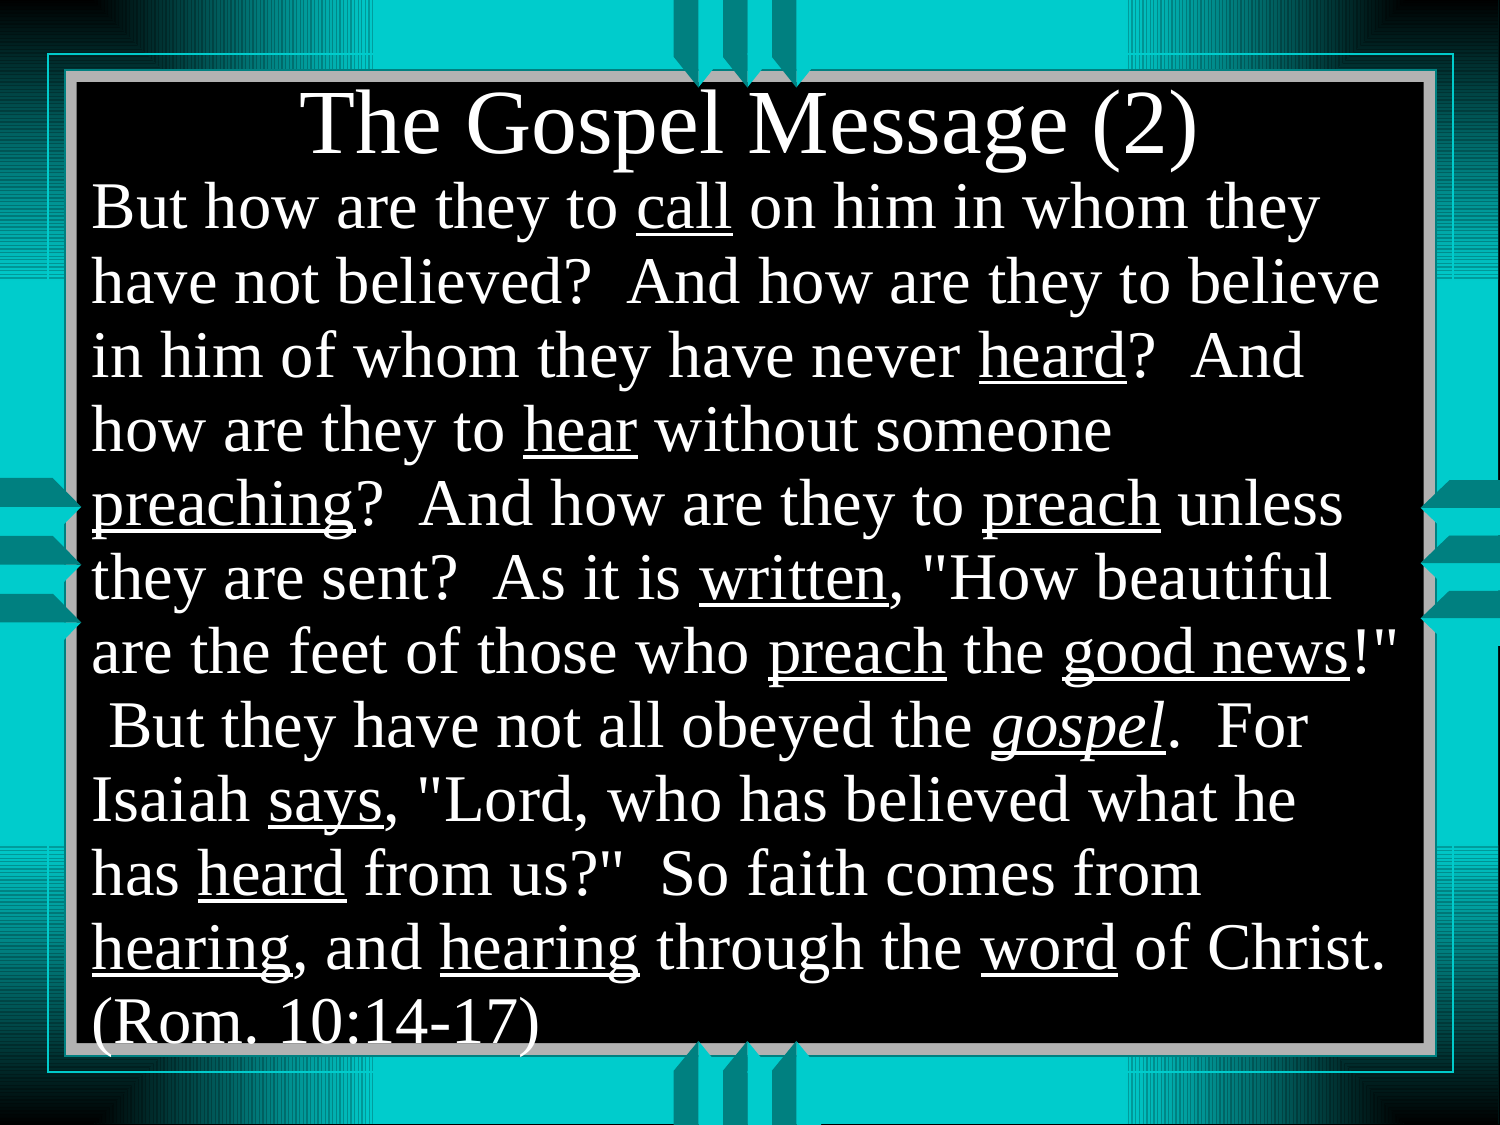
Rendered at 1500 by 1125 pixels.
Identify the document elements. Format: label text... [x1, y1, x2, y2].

text_box But how are they to call on him in whom they have not believed? And how are they to believe in him of whom they have never heard? And how are they to hear without someone preaching? And how are they to preach unless they are sent? As it is written, "How beautiful are the feet of those who preach the good news!" But they have not all obeyed the gospel. For Isaiah says, "Lord, who has believed what he has heard from us?" So faith comes from hearing, and hearing through the word of Christ. (Rom. 10:14-17) [77, 162, 1420, 1066]
title The Gospel Message (2) [112, 28, 1388, 162]
